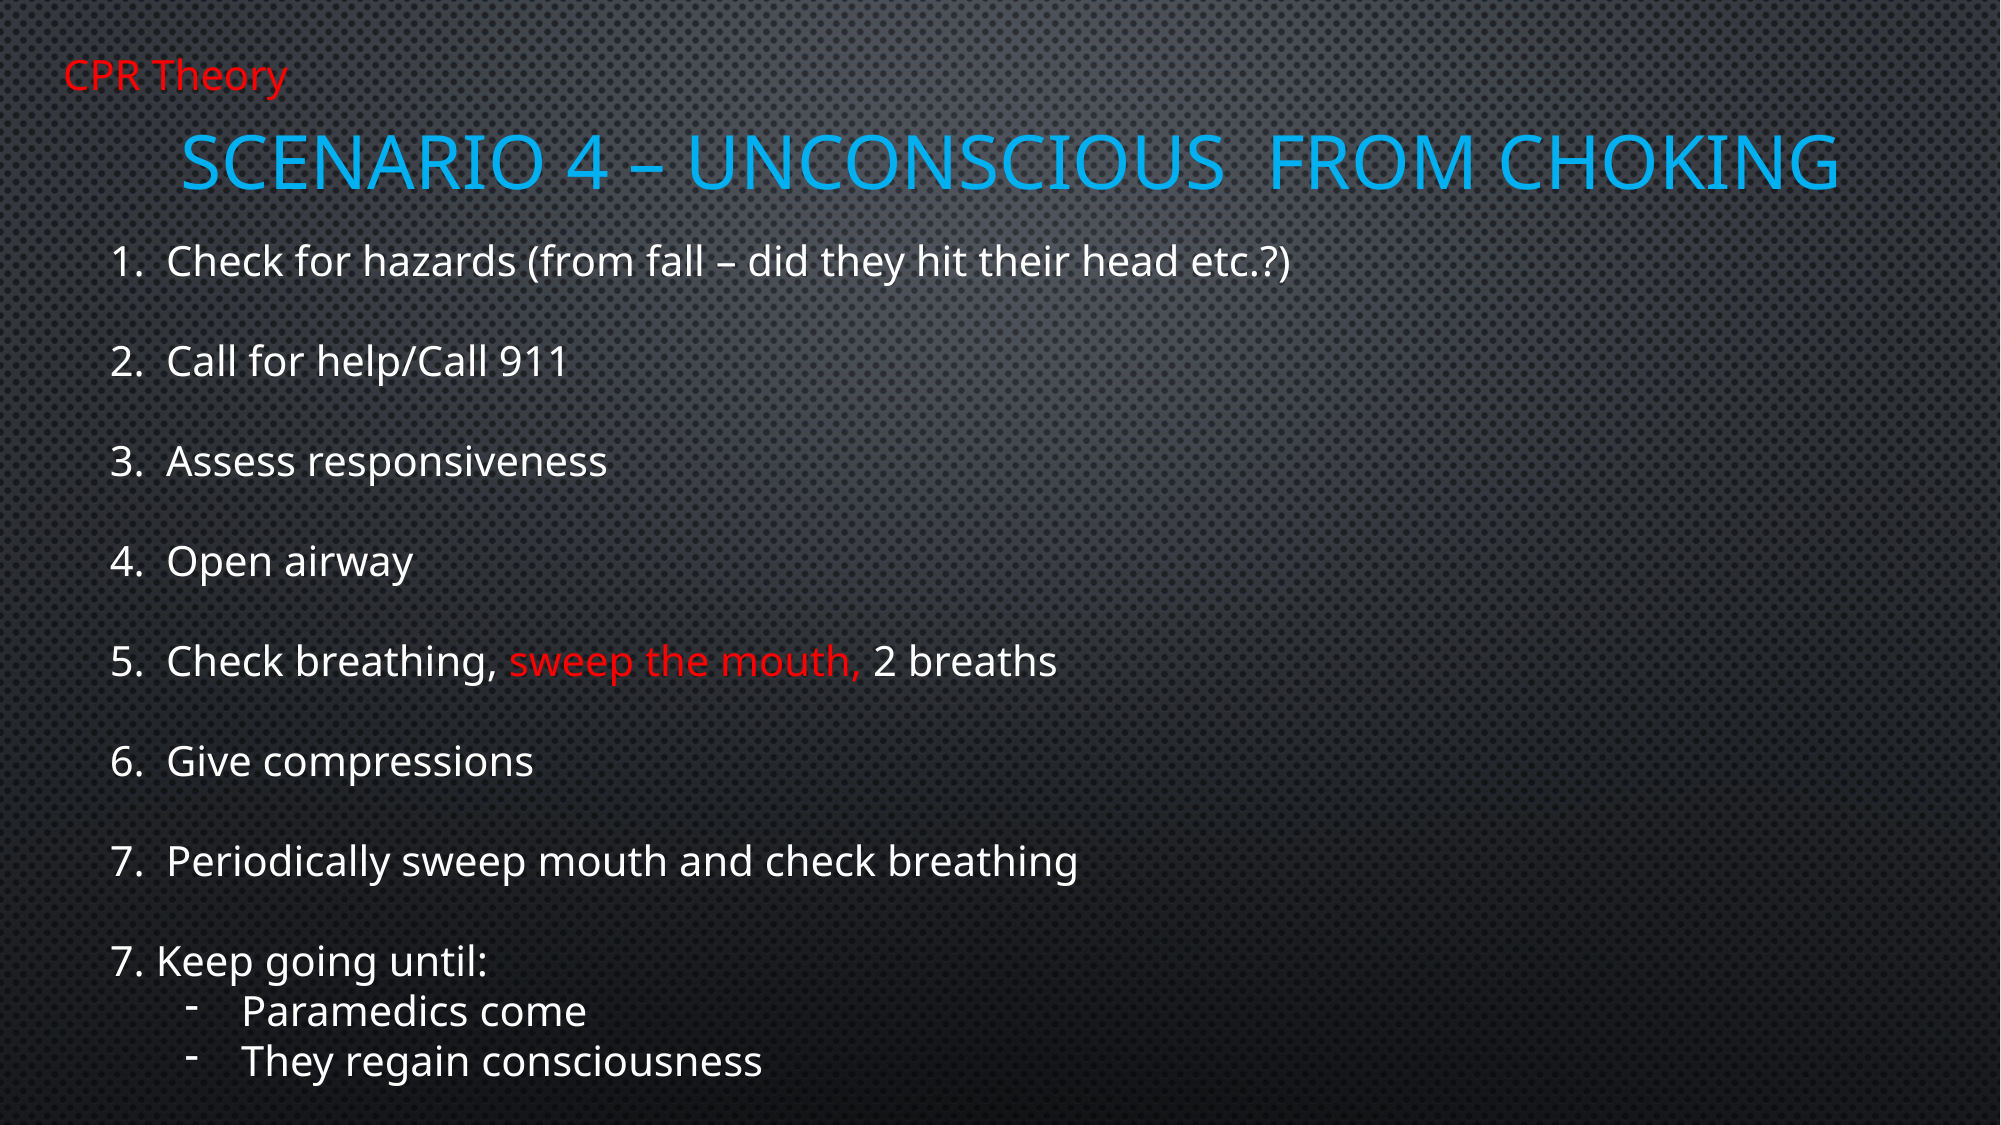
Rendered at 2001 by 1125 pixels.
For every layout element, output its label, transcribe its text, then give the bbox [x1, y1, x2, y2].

picture [0, 0, 2001, 1125]
text_box CPR Theory [48, 41, 323, 107]
text_box Check for hazards (from fall – did they hit their head etc.?) Call for help/Call 911 Assess responsiveness Open airway Check breathing, sweep the mouth, 2 breaths Give compressions Periodically sweep mouth and check breathing 7. Keep going until: Paramedics come They regain consciousness [95, 227, 1762, 1125]
text_box SCENARIO 4 – UNCONSCIOUS FROM CHOKING [94, 107, 1930, 213]
